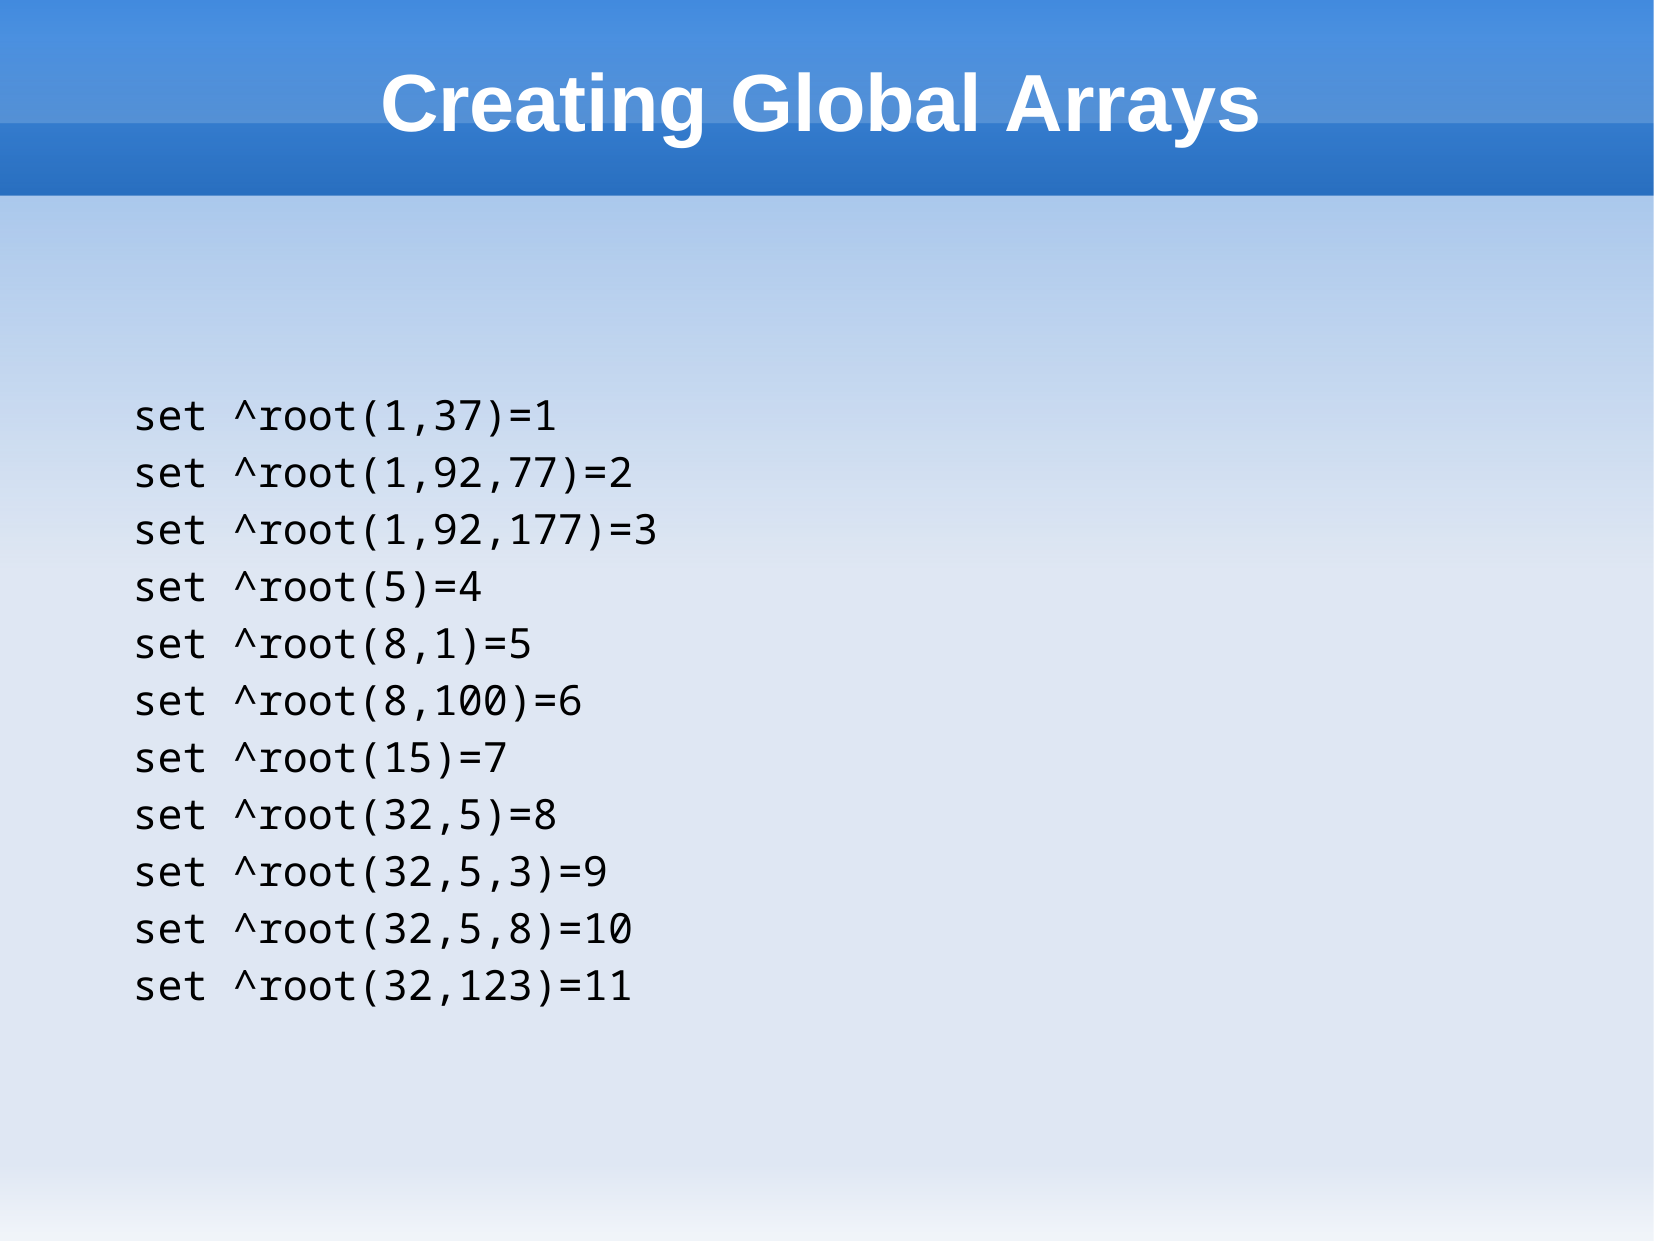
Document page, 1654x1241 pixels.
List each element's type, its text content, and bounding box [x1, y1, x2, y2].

picture [0, 0, 1654, 1241]
subtitle set ^root(1,37)=1 set ^root(1,92,77)=2 set ^root(1,92,177)=3 set ^root(5)=4 set ^root(8,1)=5 set ^root(8,100)=6 set ^root(15)=7 set ^root(32,5)=8 set ^root(32,5,3)=9 set ^root(32,5,8)=10 set ^root(32,123)=11 [82, 290, 1571, 1109]
title Creating Global Arrays [76, 0, 1565, 208]
